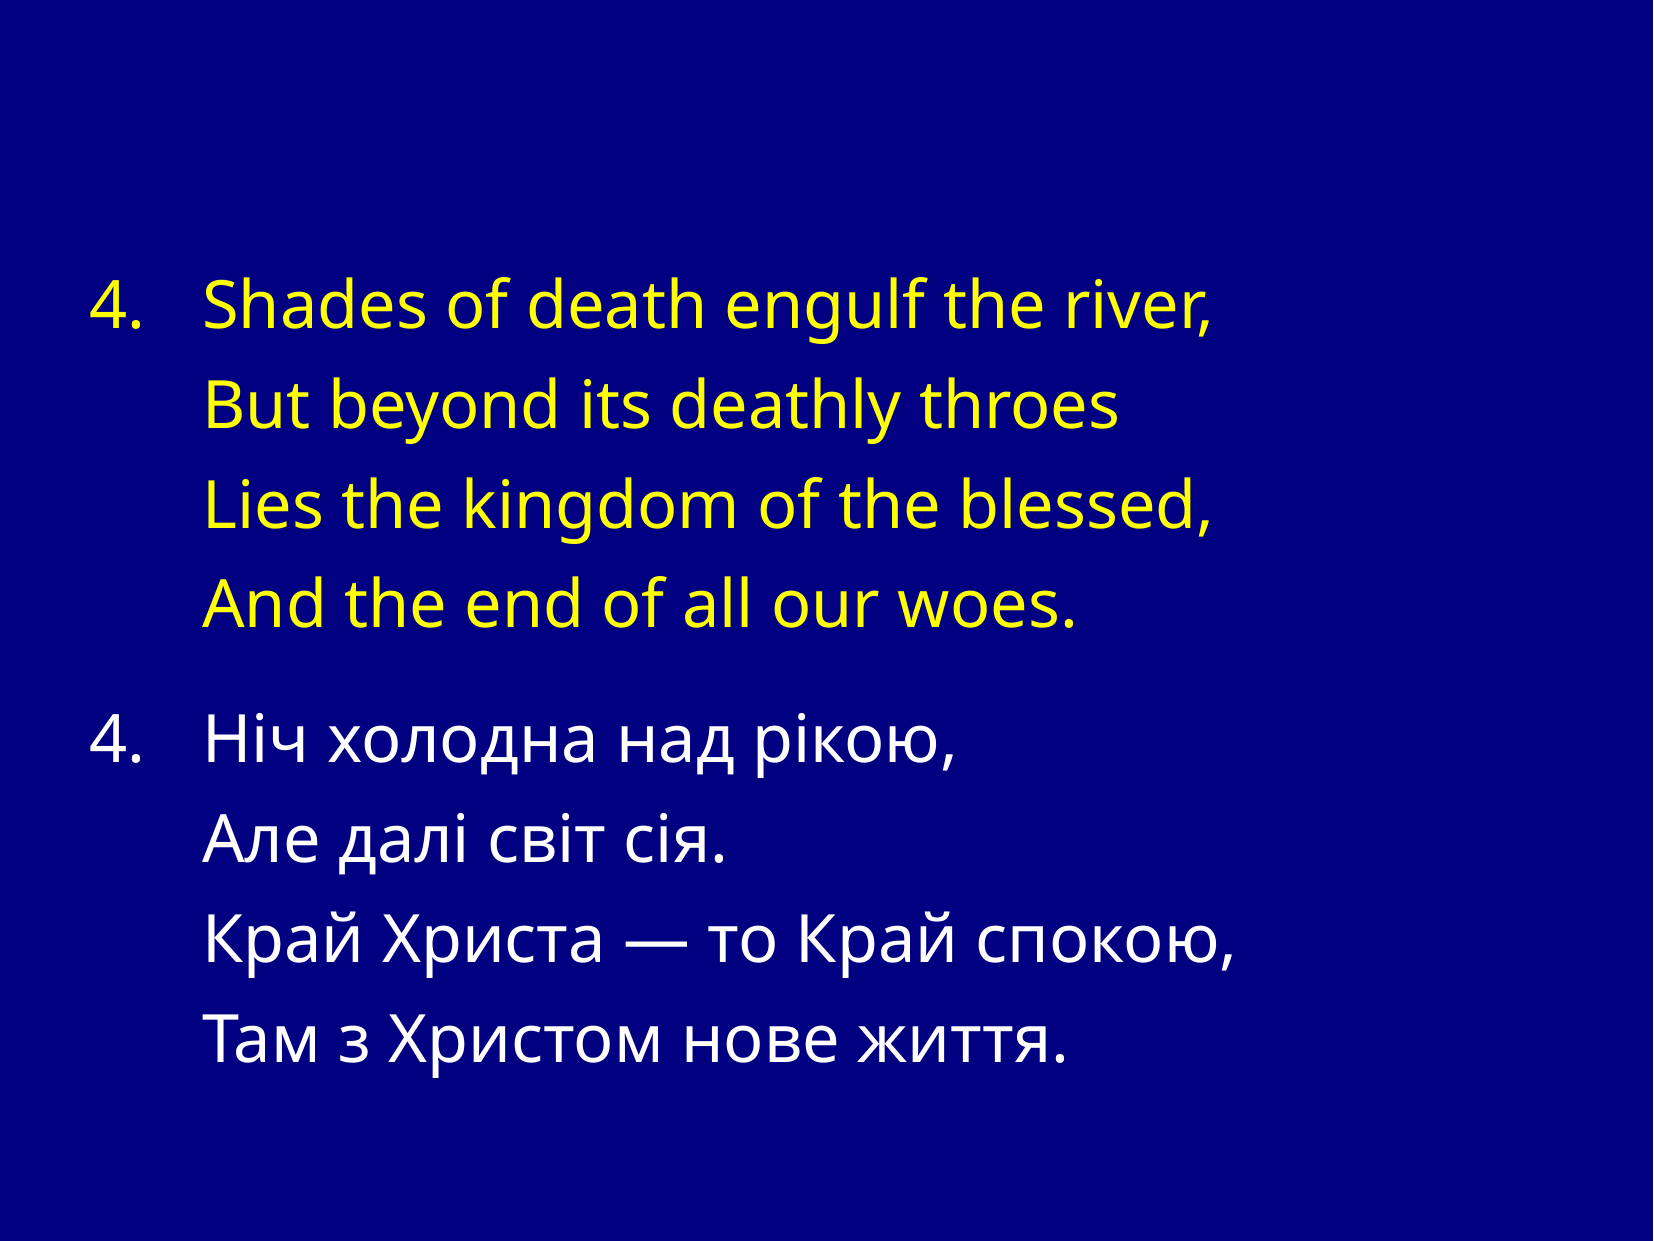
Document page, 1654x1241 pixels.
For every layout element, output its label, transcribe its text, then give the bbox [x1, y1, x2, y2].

text_box 4. Shades of death engulf the river, But beyond its deathly throes Lies the kingdom of the blessed, And the end of all our woes. [75, 150, 1576, 638]
text_box 4. Ніч холодна над рікою, Але далі світ сія. Край Христа ― то Край спокою, Там з Христом нове життя. [75, 675, 1576, 1163]
